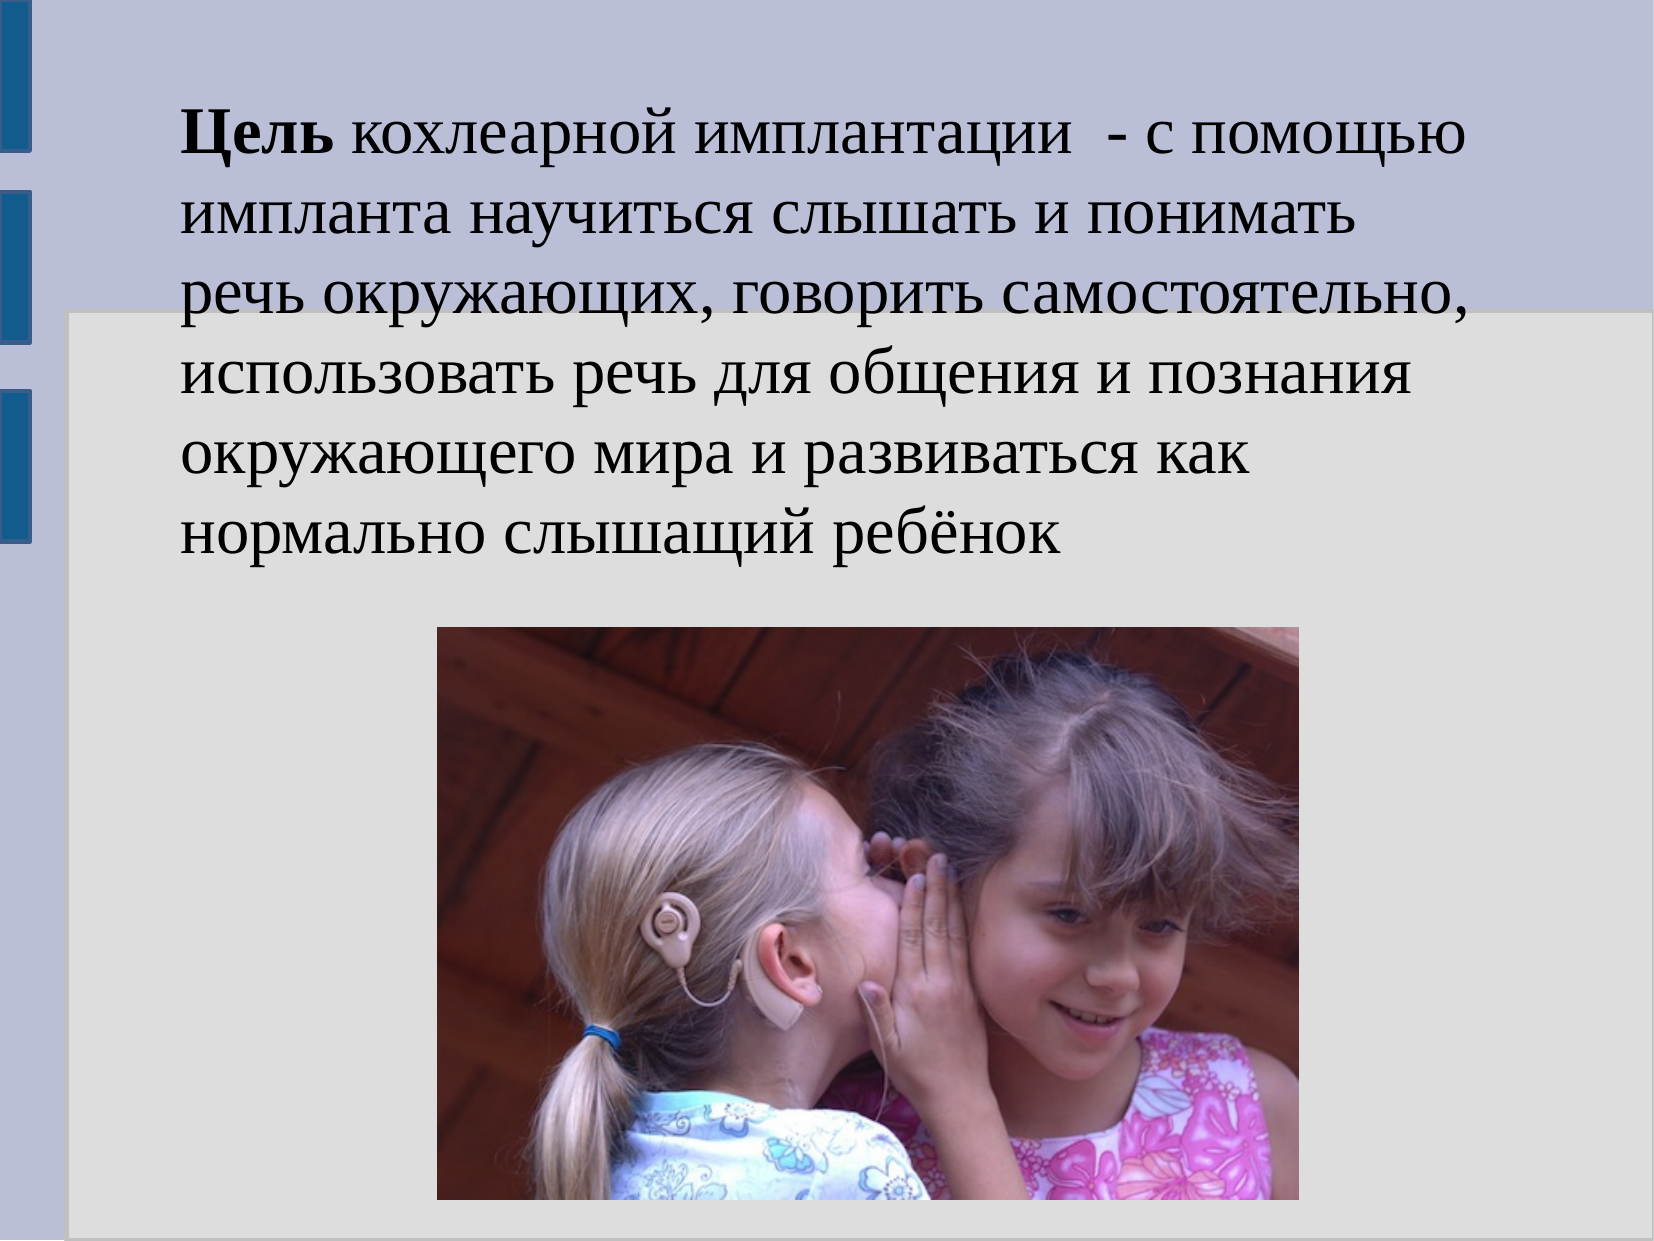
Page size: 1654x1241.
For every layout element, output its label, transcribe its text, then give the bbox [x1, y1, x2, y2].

picture [437, 627, 1299, 1200]
text_box Цель кохлеарной имплантации - с помощью импланта научиться слышать и понимать речь окружающих, говорить самостоятельно, использовать речь для общения и познания окружающего мира и развиваться как нормально слышащий ребёнок [165, 79, 1489, 646]
